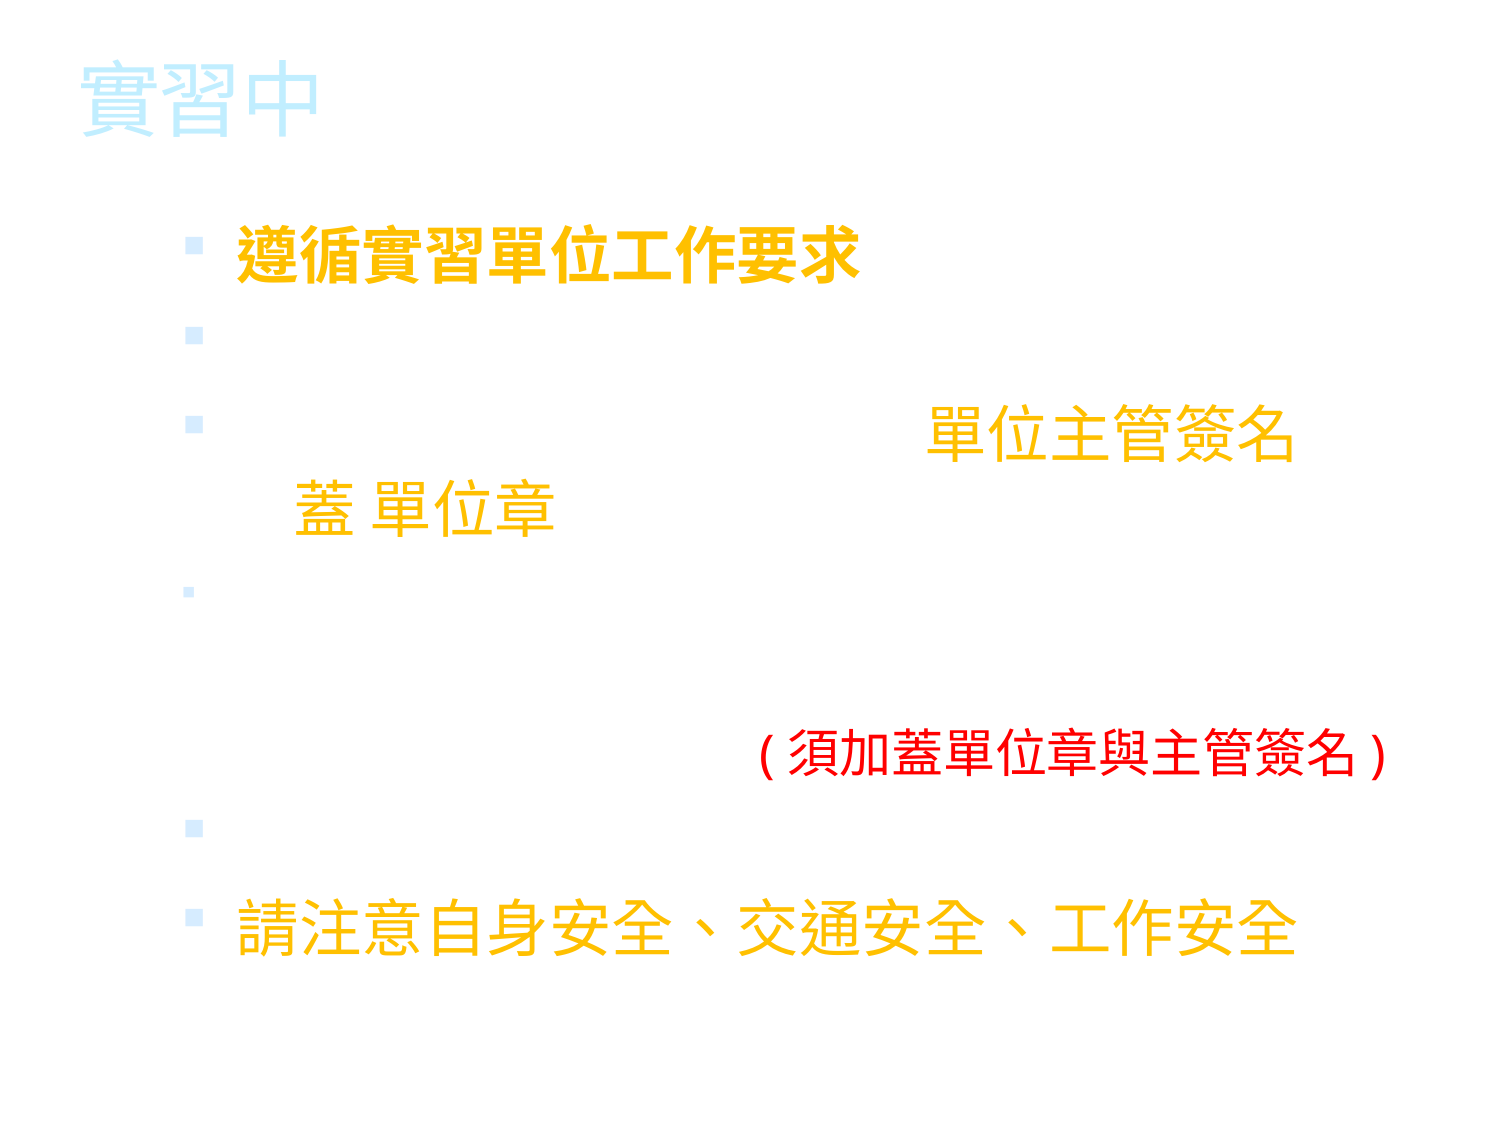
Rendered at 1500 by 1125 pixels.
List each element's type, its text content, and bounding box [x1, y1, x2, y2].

text_box 遵循實習單位工作要求 學習職場工作態度與人際溝通 時數表、加班單填寫並請單位主管簽名蓋 單位章 每天承認8小時，不含休息時間(暑假時間 104/06/27-104/09/13)若排班超過則填寫 加班單(須加蓋單位章與主管簽名) 撰寫實習報告 請注意自身安全、交通安全、工作安全 [176, 199, 1396, 967]
title 實習中 [188, 38, 439, 143]
